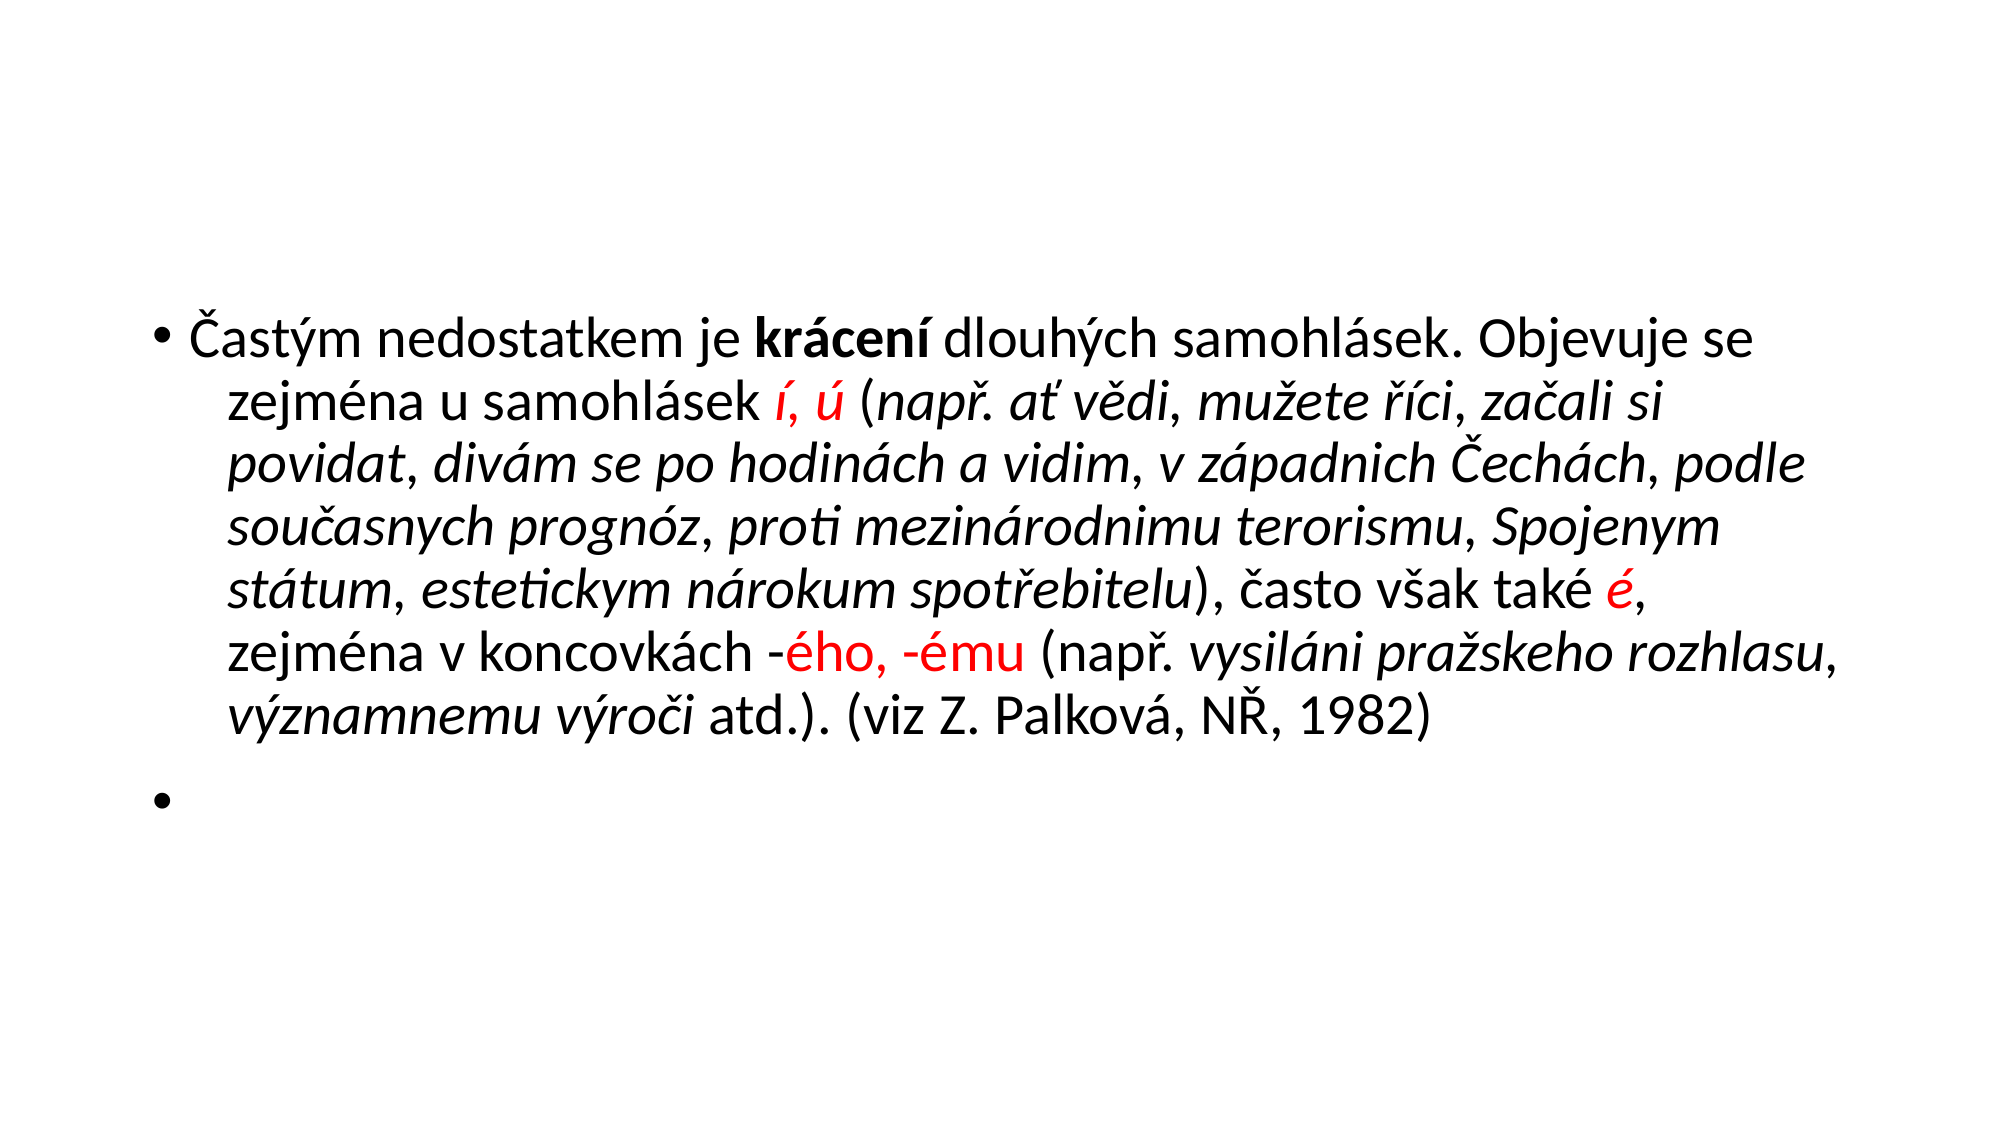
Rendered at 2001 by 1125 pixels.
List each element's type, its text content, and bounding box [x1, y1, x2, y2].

list Častým nedostatkem je krácení dlouhých samohlásek. Objevuje se zejména u samohlásek í, ú (např. ať vědi, mužete říci, začali si povidat, divám se po hodinách a vidim, v západnich Čechách, podle současnych prognóz, proti mezinárodnimu terorismu, Spojenym státum, estetickym nárokum spotřebitelu), často však také é, zejména v koncovkách -ého, -ému (např. vysiláni pražskeho rozhlasu, významnemu výroči atd.). (viz Z. Palková, NŘ, 1982) [137, 299, 1863, 1014]
